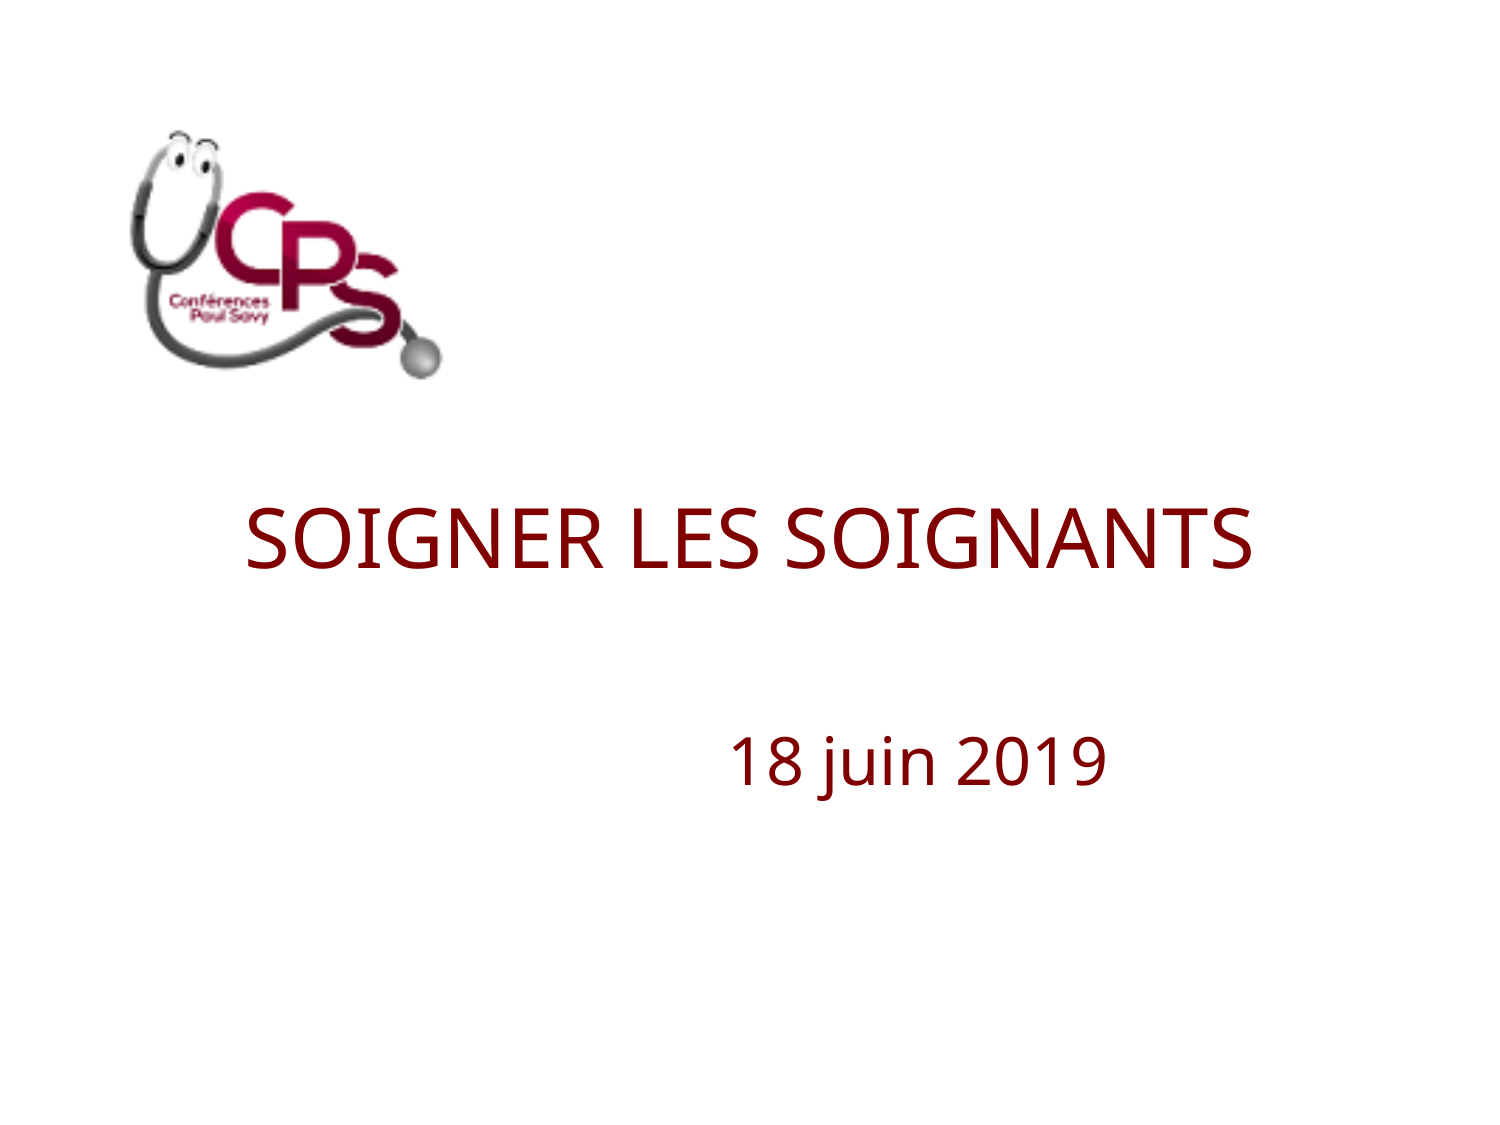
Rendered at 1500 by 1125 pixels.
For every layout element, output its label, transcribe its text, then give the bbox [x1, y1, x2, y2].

picture [75, 44, 497, 414]
subtitle SOIGNER LES SOIGNANTS 18 juin 2019 [75, 45, 1426, 1005]
